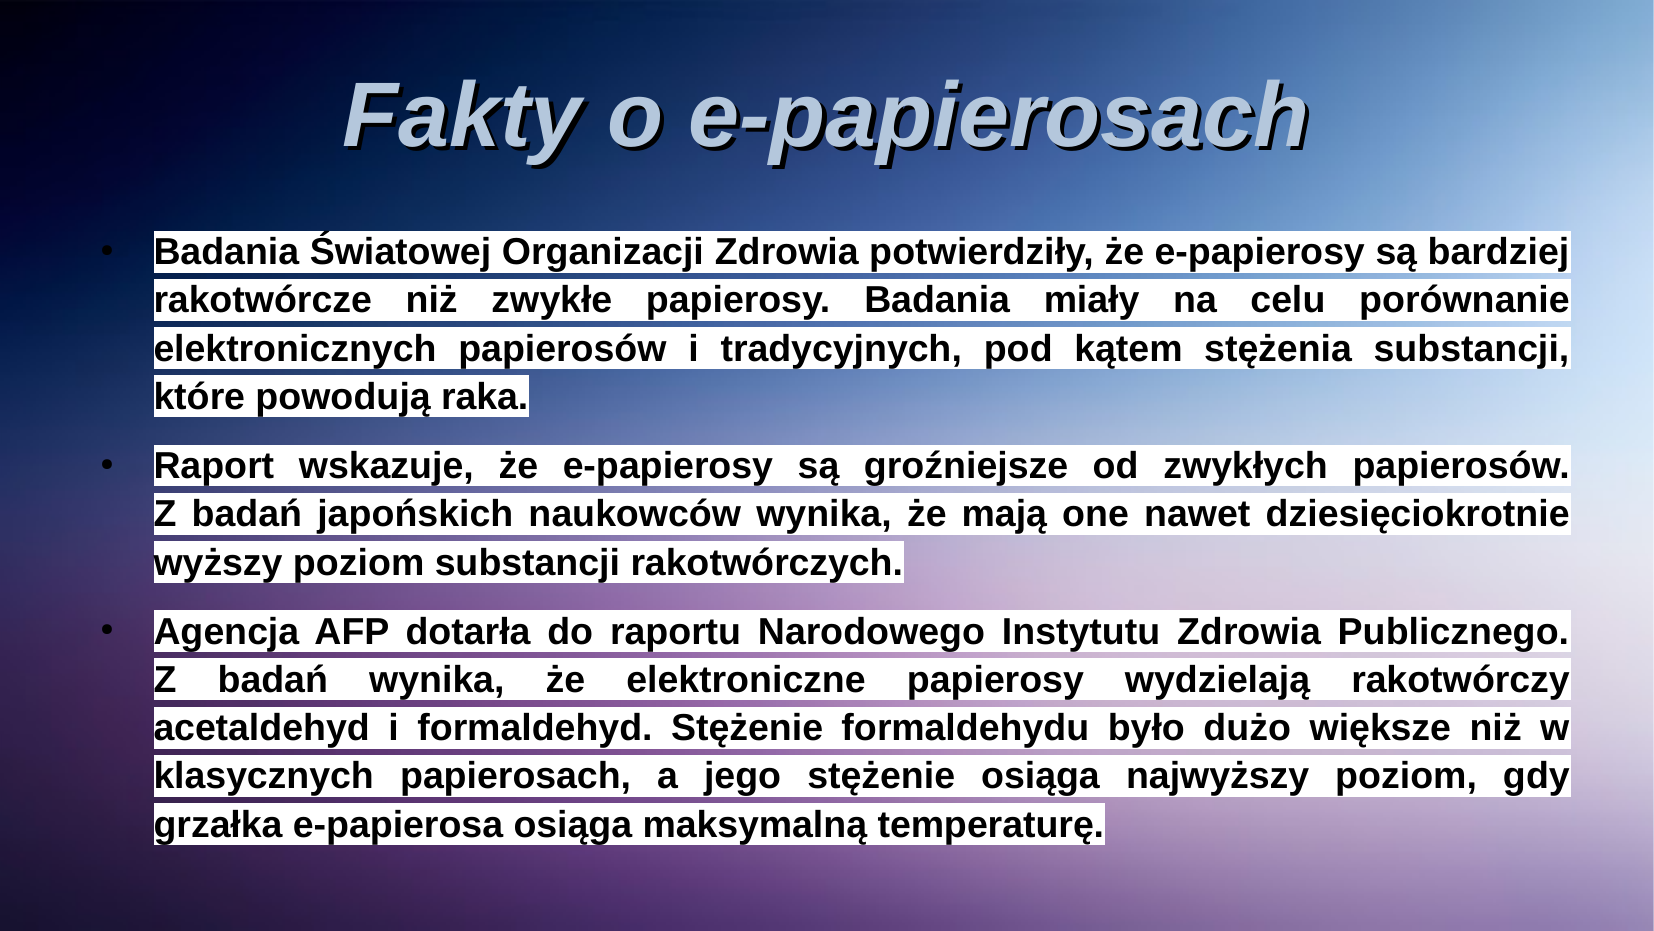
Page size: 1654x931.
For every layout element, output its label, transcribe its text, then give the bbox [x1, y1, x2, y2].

title Fakty o e-papierosach [82, 37, 1571, 193]
list Badania Światowej Organizacji Zdrowia potwierdziły, że e-papierosy są bardziej rakotwórcze niż zwykłe papierosy. Badania miały na celu porównanie elektronicznych papierosów i tradycyjnych, pod kątem stężenia substancji, które powodują raka. Raport wskazuje, że e-papierosy są groźniejsze od zwykłych papierosów. Z badań japońskich naukowców wynika, że mają one nawet dziesięciokrotnie wyższy poziom substancji rakotwórczych. Agencja AFP dotarła do raportu Narodowego Instytutu Zdrowia Publicznego. Z badań wynika, że elektroniczne papierosy wydzielają rakotwórczy acetaldehyd i formaldehyd. Stężenie formaldehydu było dużo większe niż w klasycznych papierosach, a jego stężenie osiąga najwyższy poziom, gdy grzałka e-papierosa osiąga maksymalną temperaturę. [82, 224, 1571, 910]
picture [0, 0, 1654, 931]
